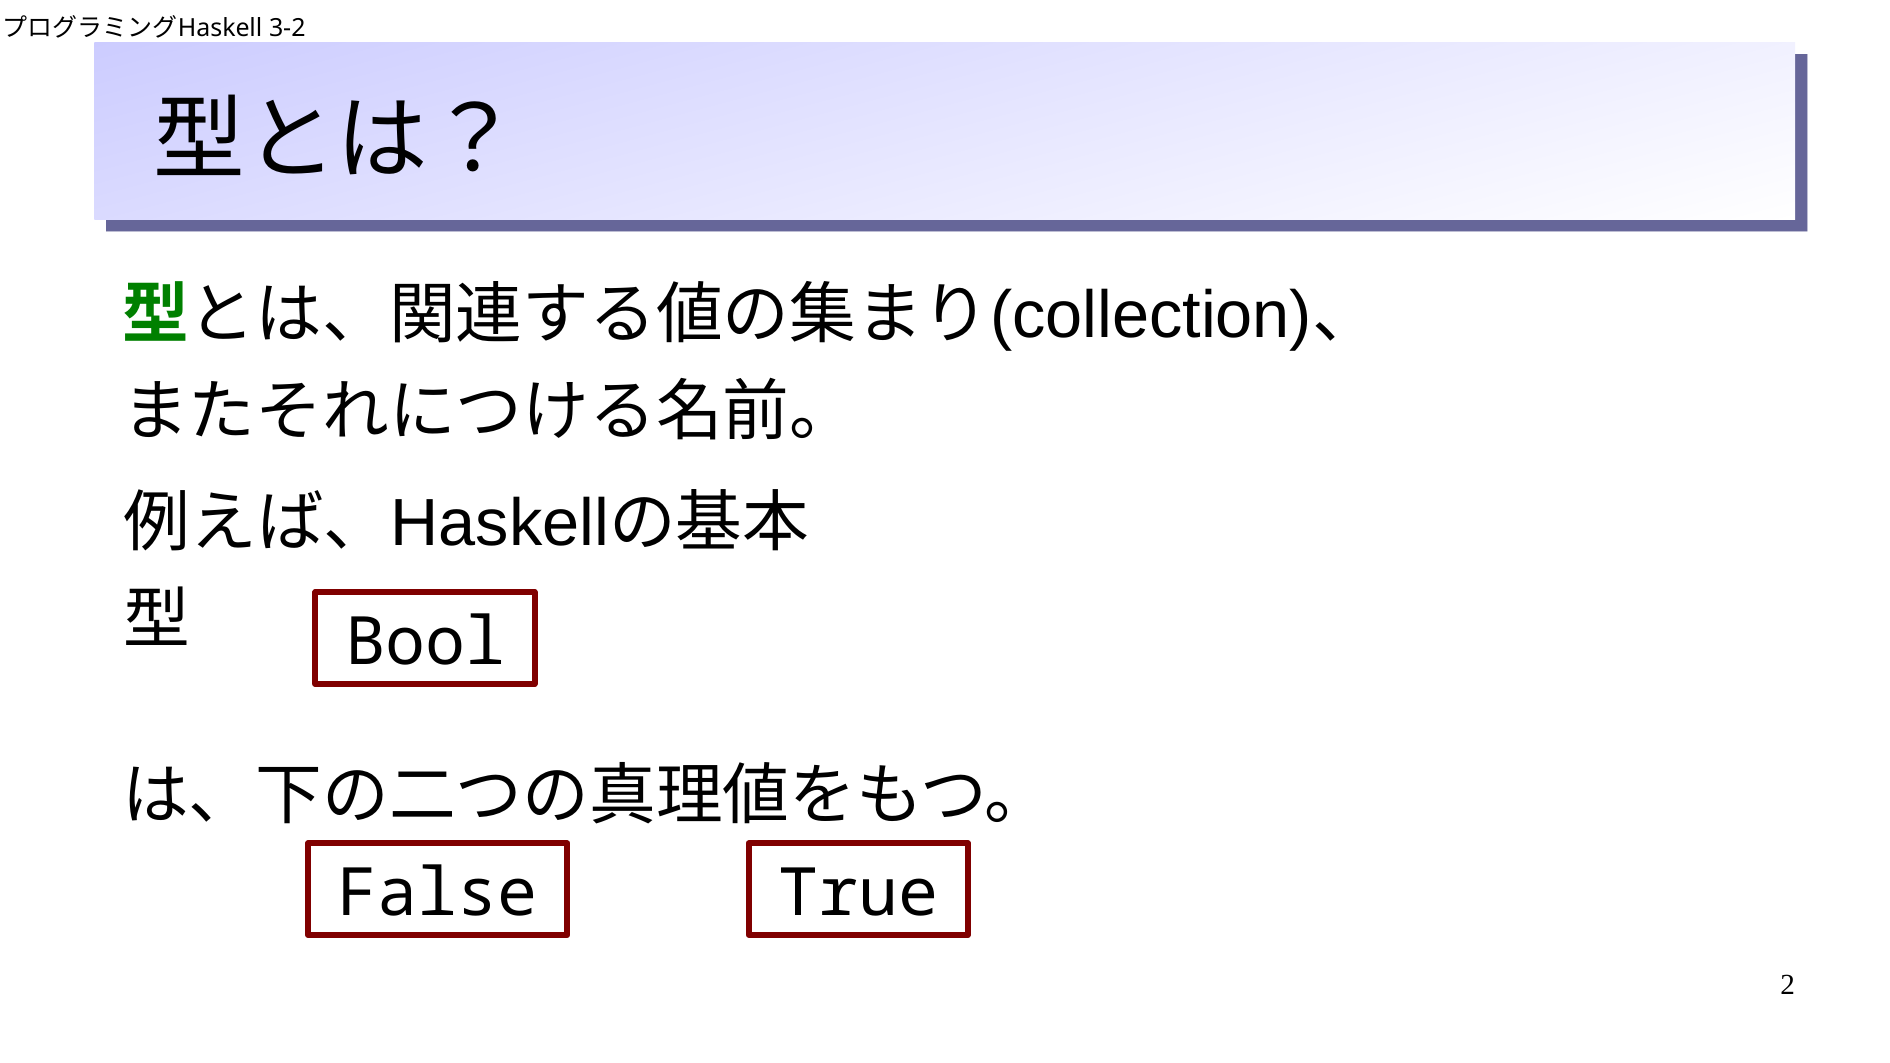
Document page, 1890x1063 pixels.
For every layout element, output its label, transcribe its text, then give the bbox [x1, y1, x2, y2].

text_box Bool [315, 592, 535, 684]
text_box 型とは、関連する値の集まり(collection)、 またそれにつける名前。 [107, 252, 1741, 410]
text_box は、下の二つの真理値をもつ。 [107, 733, 1741, 816]
text_box False [307, 843, 568, 936]
text_box 例えば、Haskellの基本型 [108, 460, 863, 551]
text_box True [748, 843, 968, 936]
title 型とは？ [94, 42, 1796, 220]
